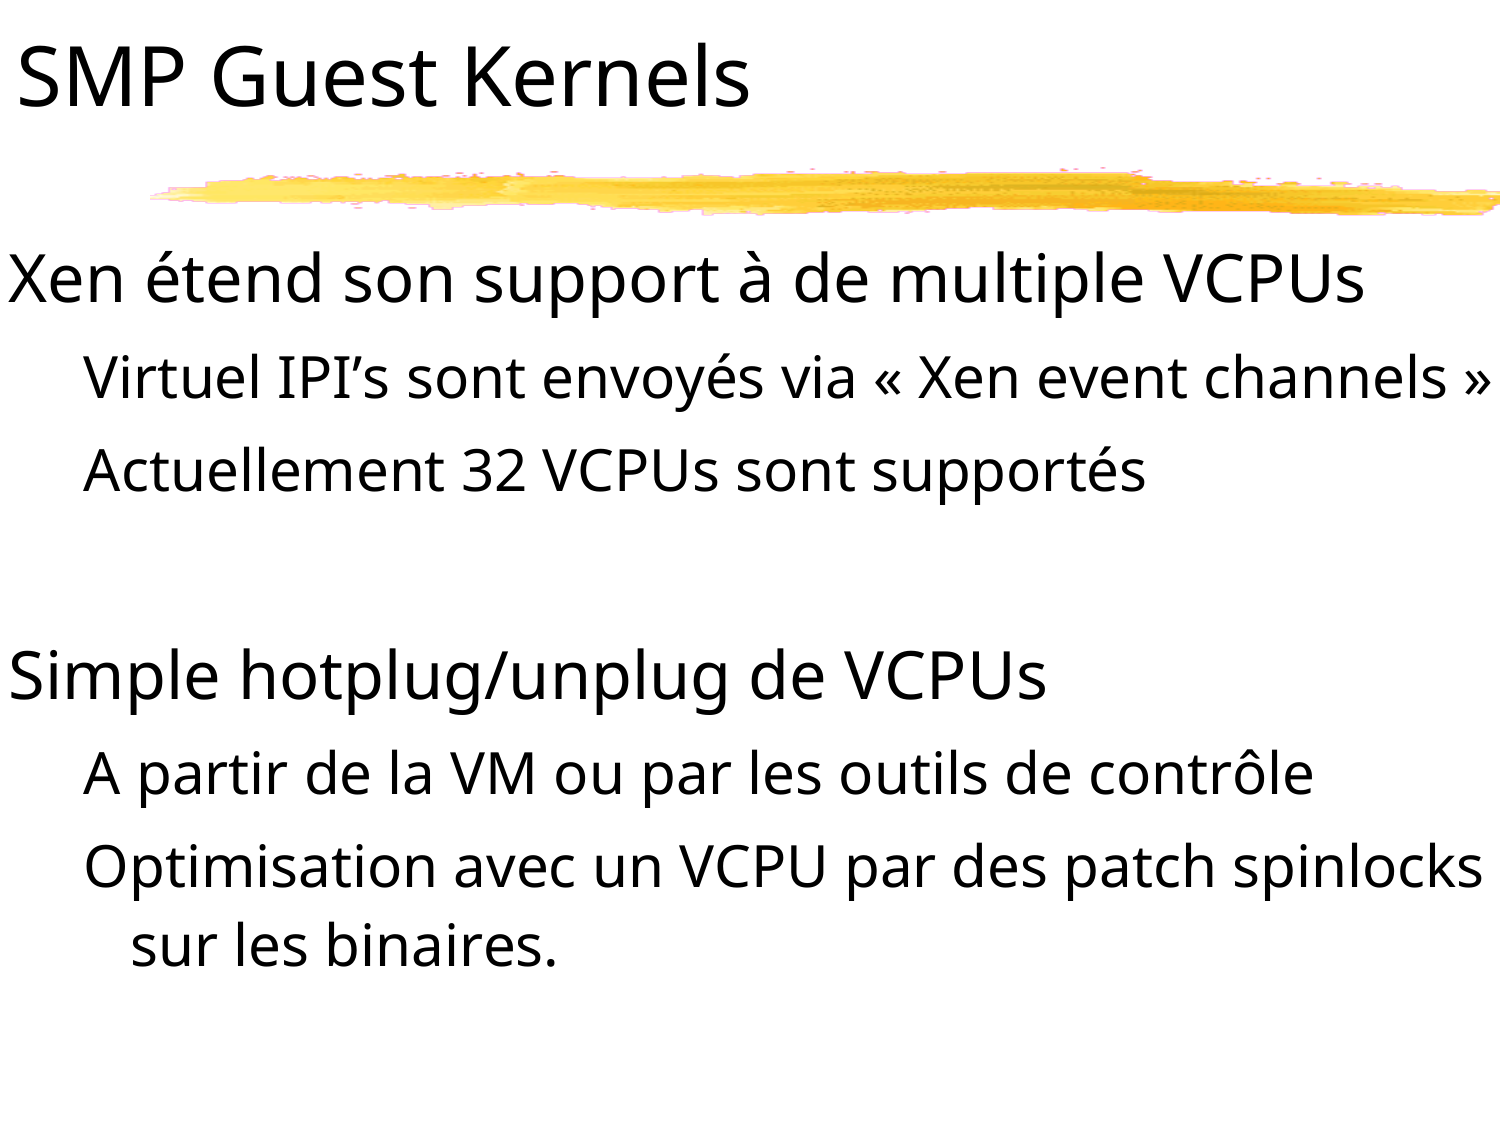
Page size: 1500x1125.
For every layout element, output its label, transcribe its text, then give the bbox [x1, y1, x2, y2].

list Xen étend son support à de multiple VCPUs Virtuel IPI’s sont envoyés via « Xen event channels » Actuellement 32 VCPUs sont supportés Simple hotplug/unplug de VCPUs A partir de la VM ou par les outils de contrôle Optimisation avec un VCPU par des patch spinlocks sur les binaires. [0, 223, 1500, 917]
picture [150, 162, 1500, 223]
title SMP Guest Kernels [1, 1, 1277, 134]
